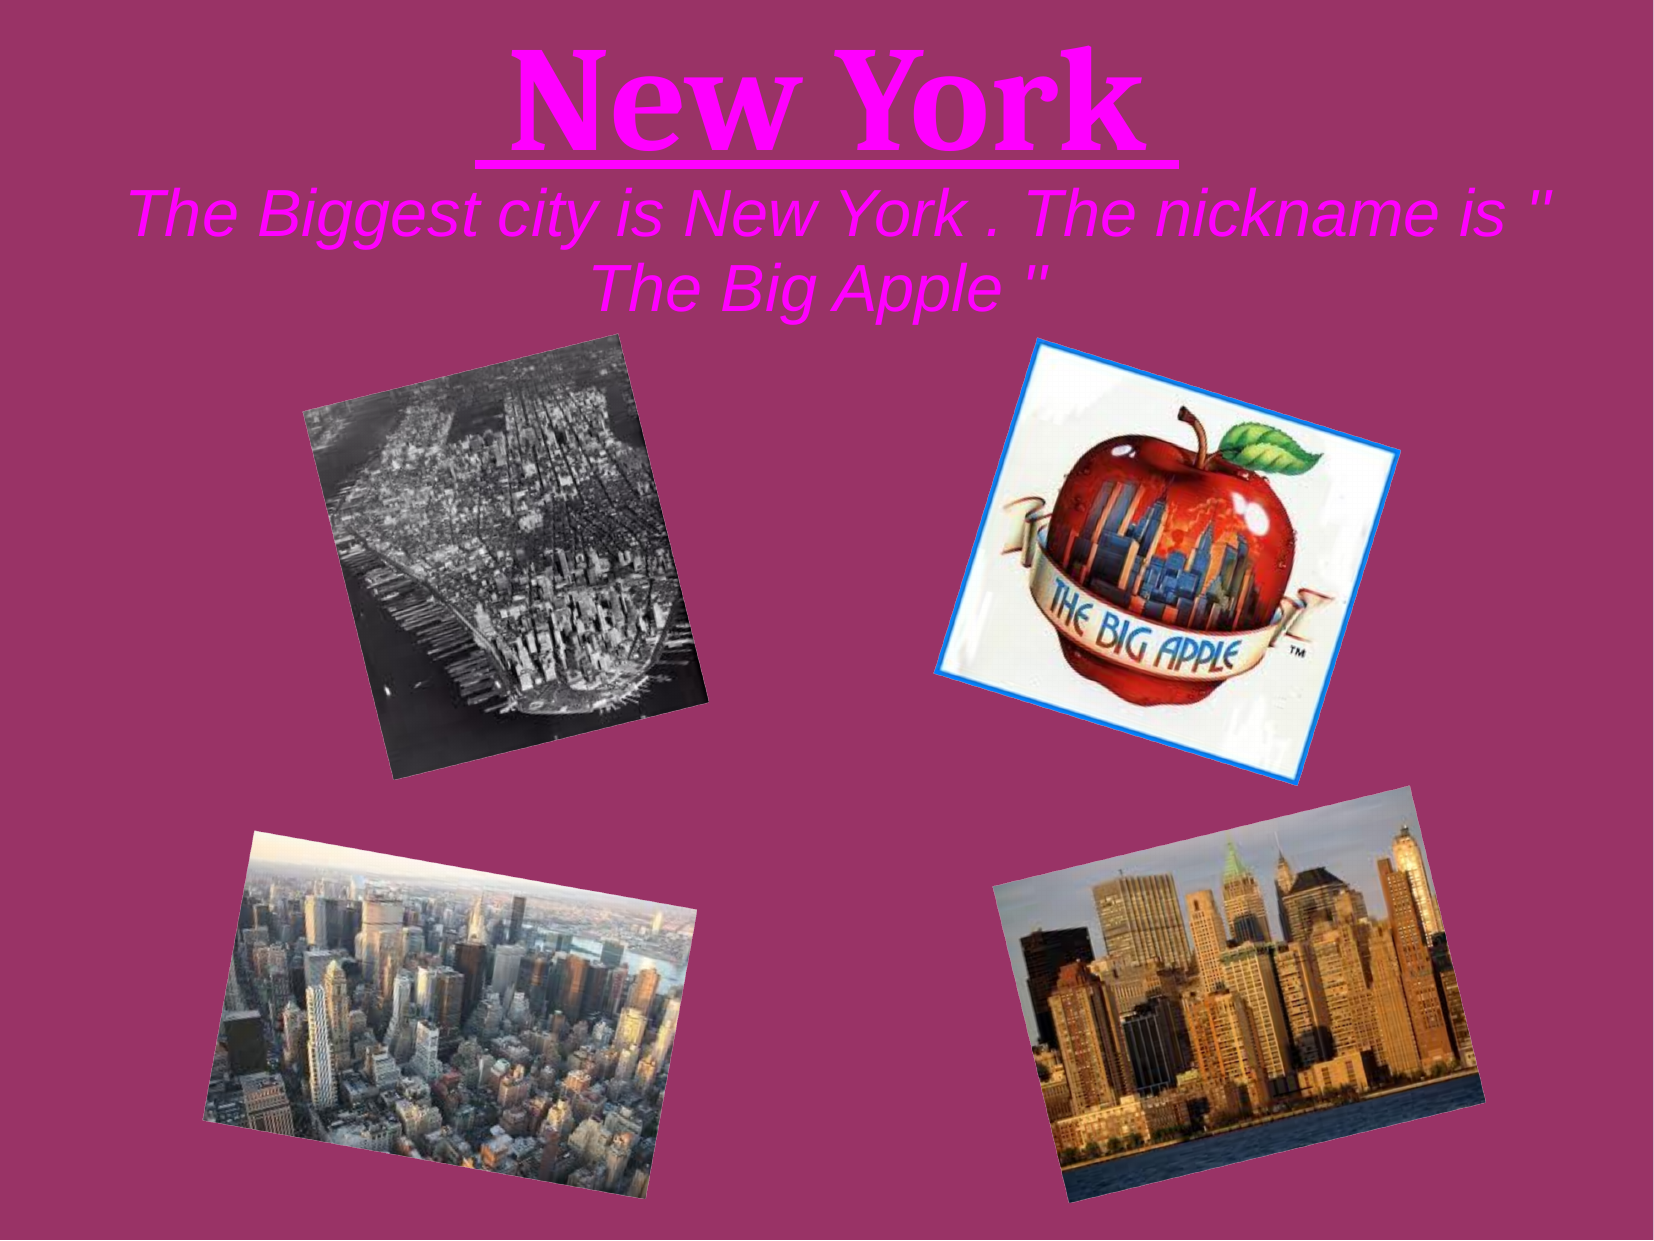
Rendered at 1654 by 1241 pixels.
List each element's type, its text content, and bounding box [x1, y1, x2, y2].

picture [992, 785, 1486, 1203]
subtitle The Biggest city is New York . The nickname is '' The Big Apple '' [82, 101, 1571, 1241]
picture [933, 337, 1401, 786]
title New York [82, 13, 1571, 101]
picture [202, 830, 697, 1199]
picture [302, 333, 709, 780]
